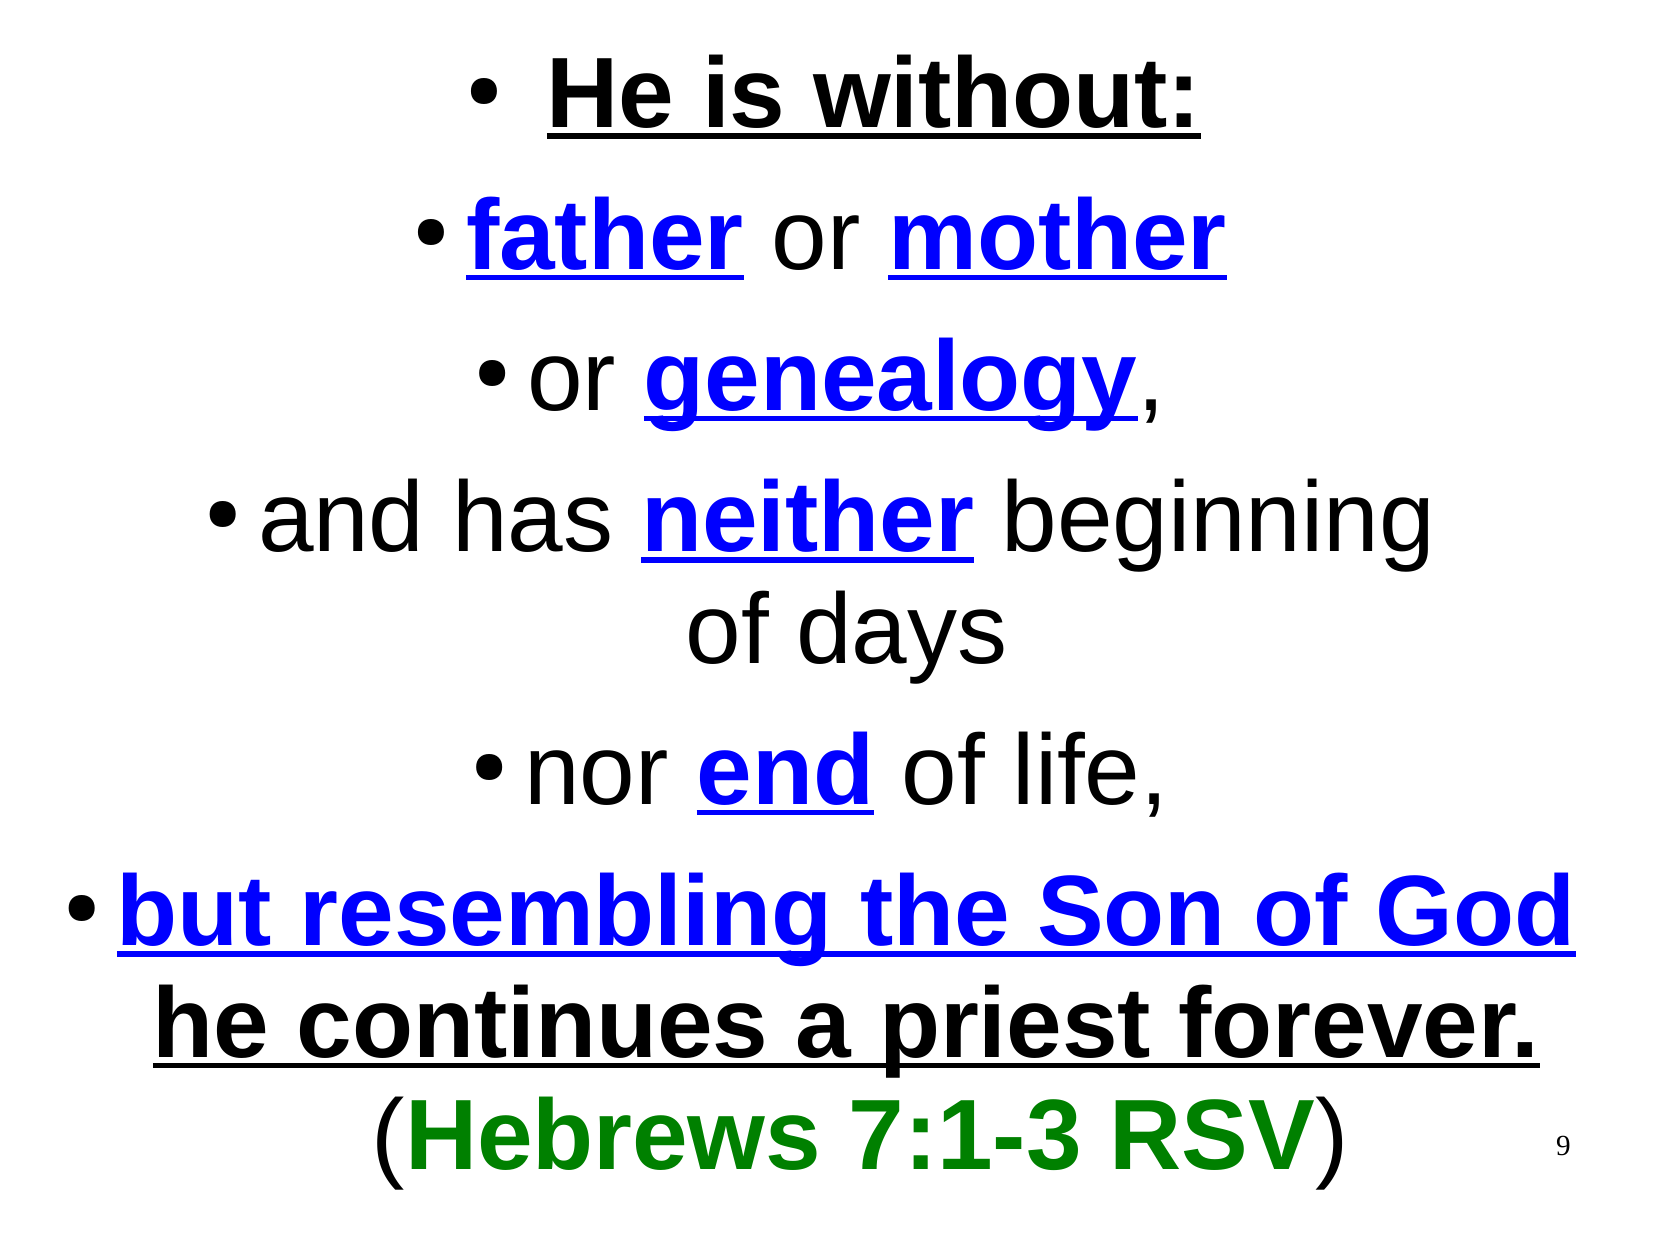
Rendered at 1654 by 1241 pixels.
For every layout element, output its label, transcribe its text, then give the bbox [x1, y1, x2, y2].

list He is without: father or mother or genealogy, and has neither beginning of days nor end of life, but resembling the Son of God he continues a priest forever. (Hebrews 7:1-3 RSV) [37, 37, 1613, 1238]
